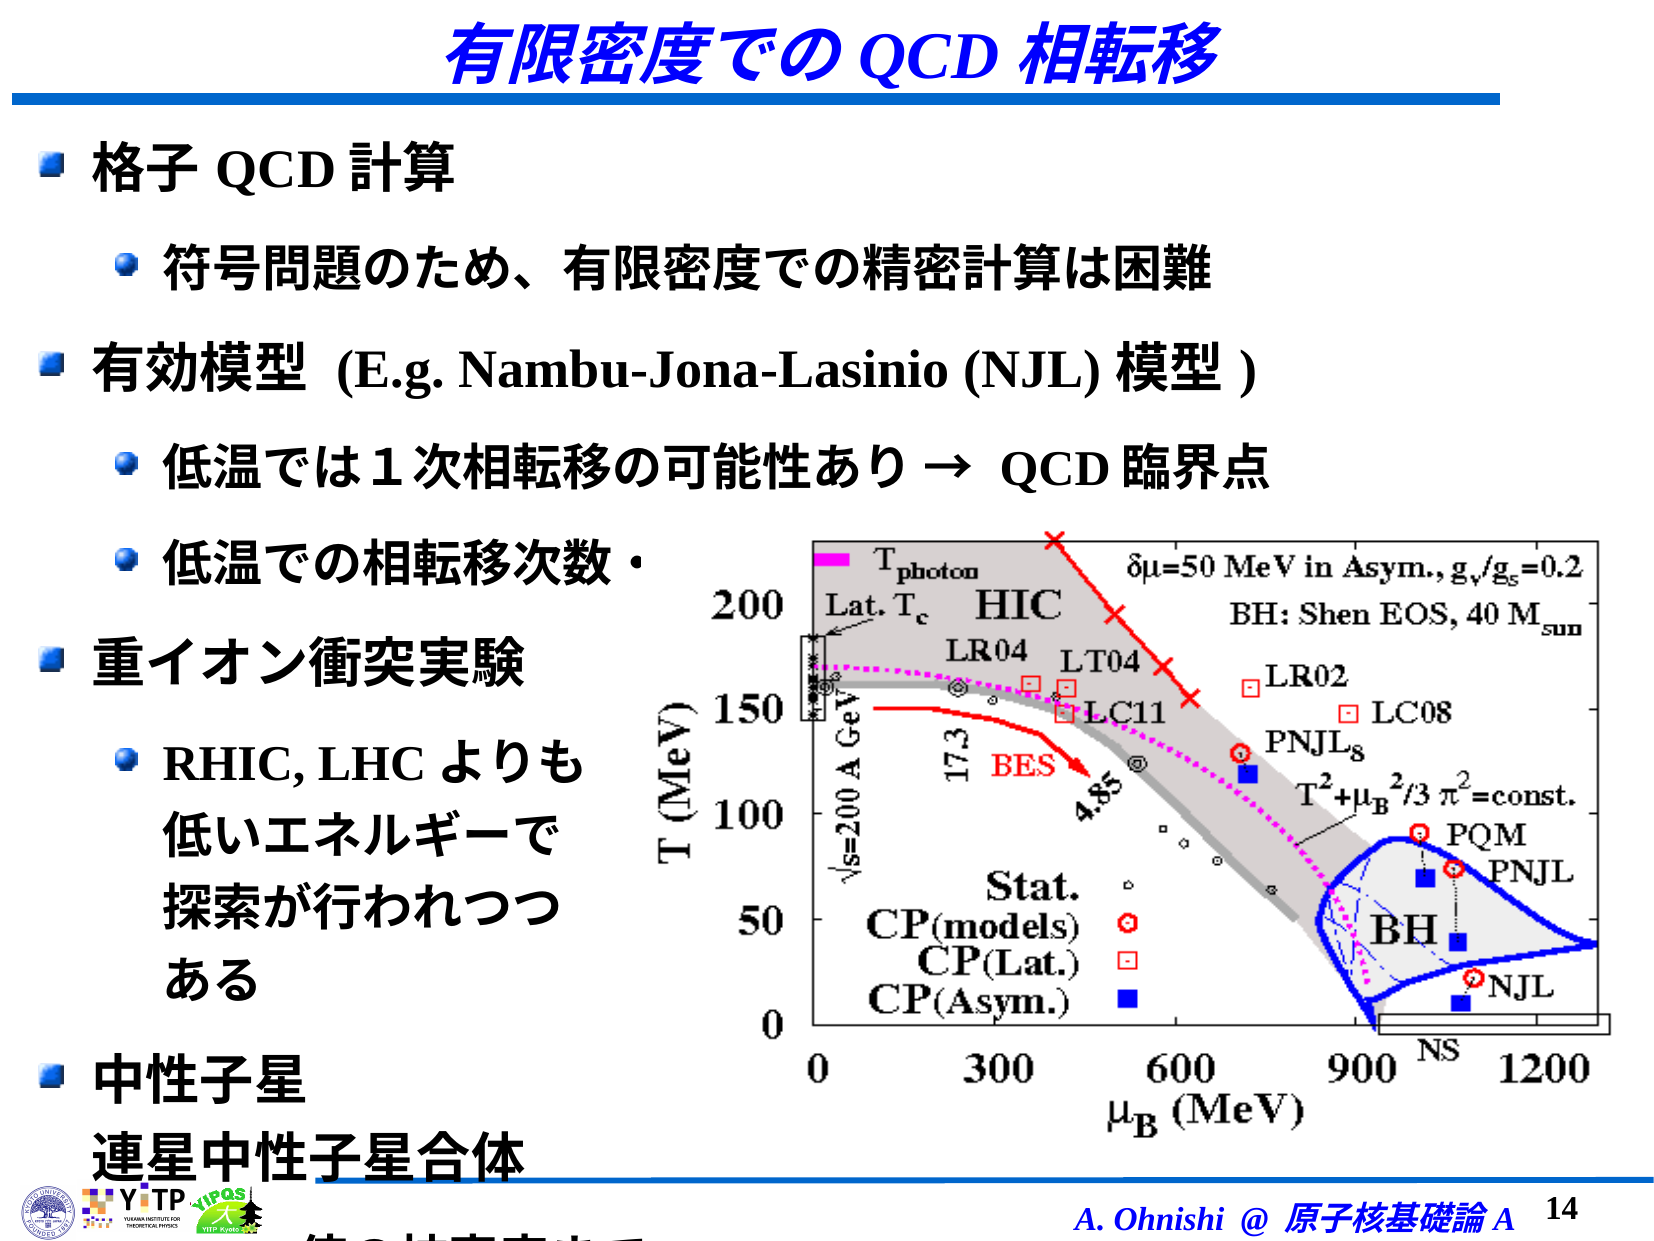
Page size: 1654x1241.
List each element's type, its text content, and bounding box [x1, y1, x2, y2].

title 有限密度でのQCD相転移 [0, 0, 1654, 99]
picture [77, 1179, 263, 1234]
picture [641, 519, 1627, 1158]
picture [20, 1185, 76, 1241]
list 格子QCD計算 符号問題のため、有限密度での精密計算は困難 有効模型 (E.g. Nambu-Jona-Lasinio (NJL)模型) 低温では１次相転移の可能性あり → QCD臨界点 低温での相転移次数・臨界点の位置には大きな模型依存性 重イオン衝突実験 RHIC, LHCよりも 低いエネルギーで 探索が行われつつ ある 中性子星 連星中性子星合体 (5-10)倍の核密度まで 到達すると予想。 [20, 124, 1621, 1137]
